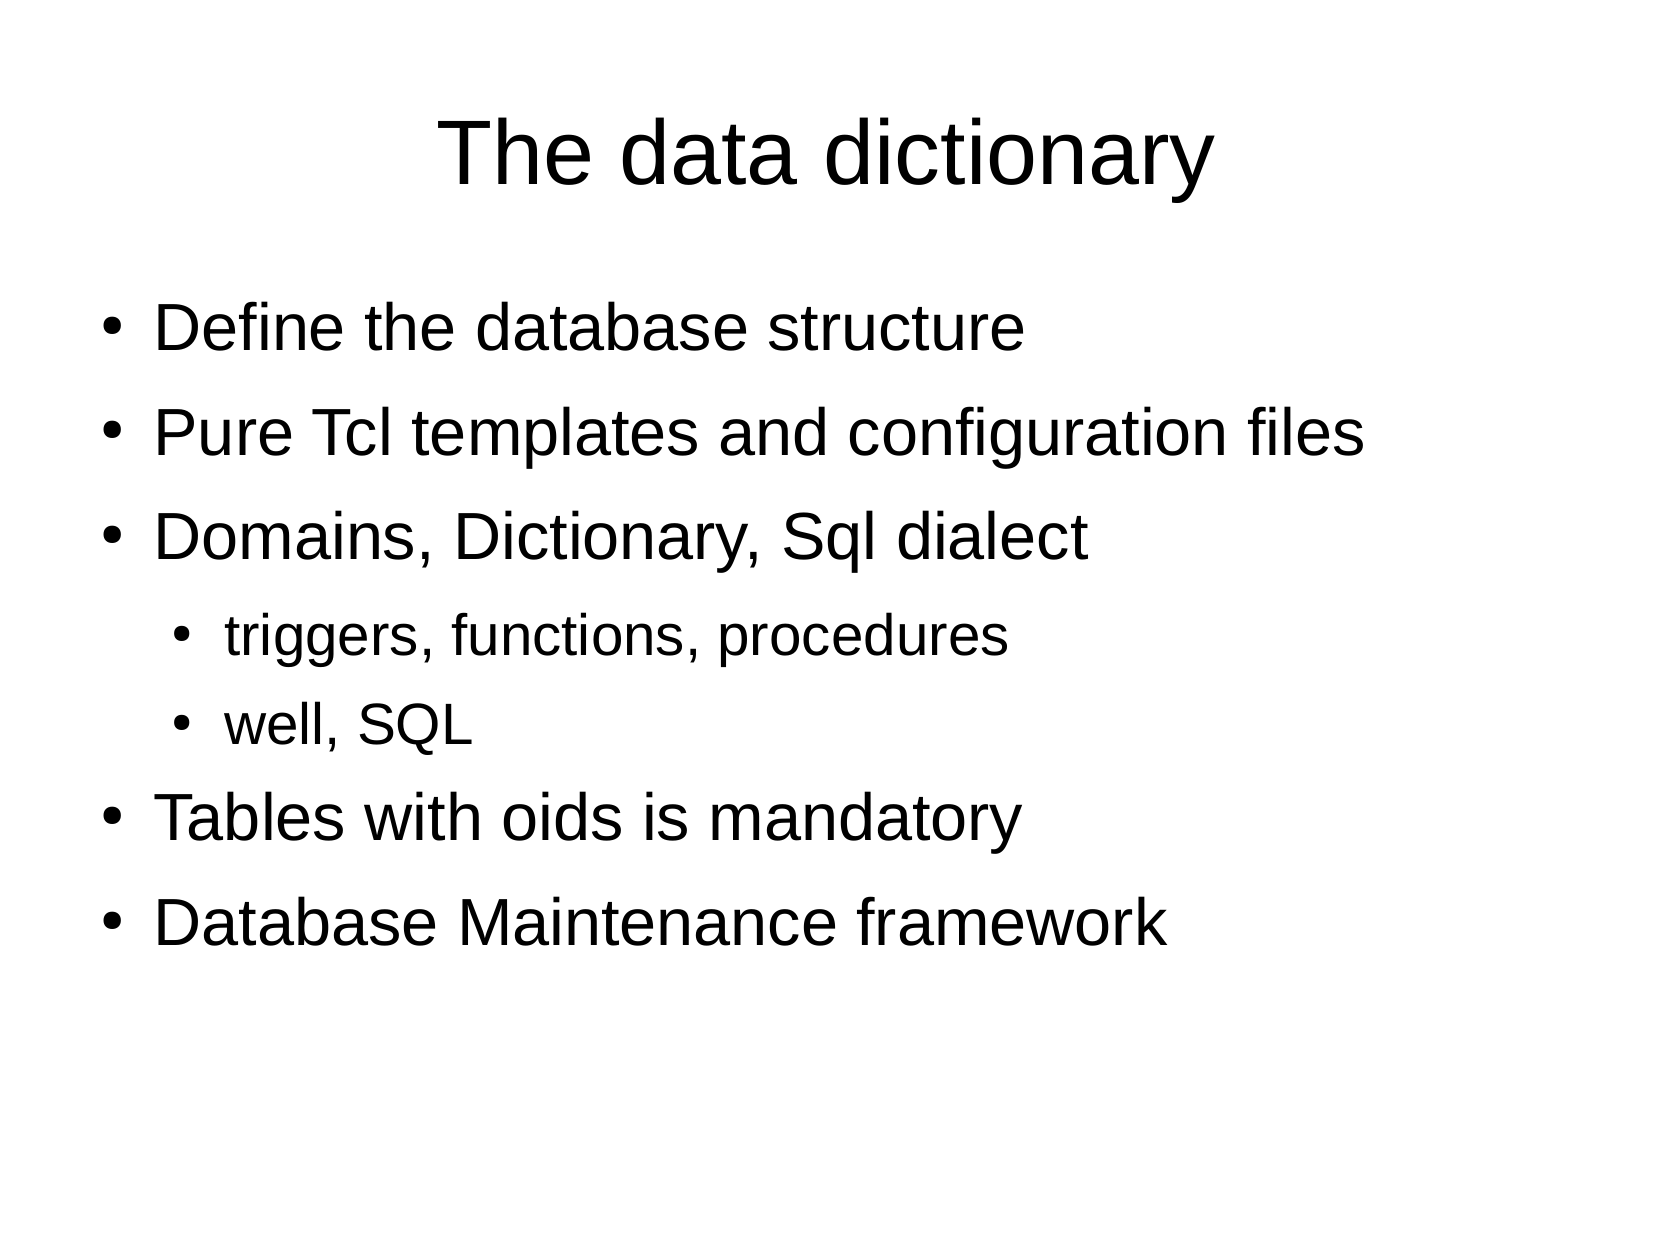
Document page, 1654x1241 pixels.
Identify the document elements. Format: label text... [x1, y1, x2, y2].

title The data dictionary [82, 56, 1571, 250]
list Define the database structure Pure Tcl templates and configuration files Domains, Dictionary, Sql dialect triggers, functions, procedures well, SQL Tables with oids is mandatory Database Maintenance framework [82, 290, 1571, 1094]
